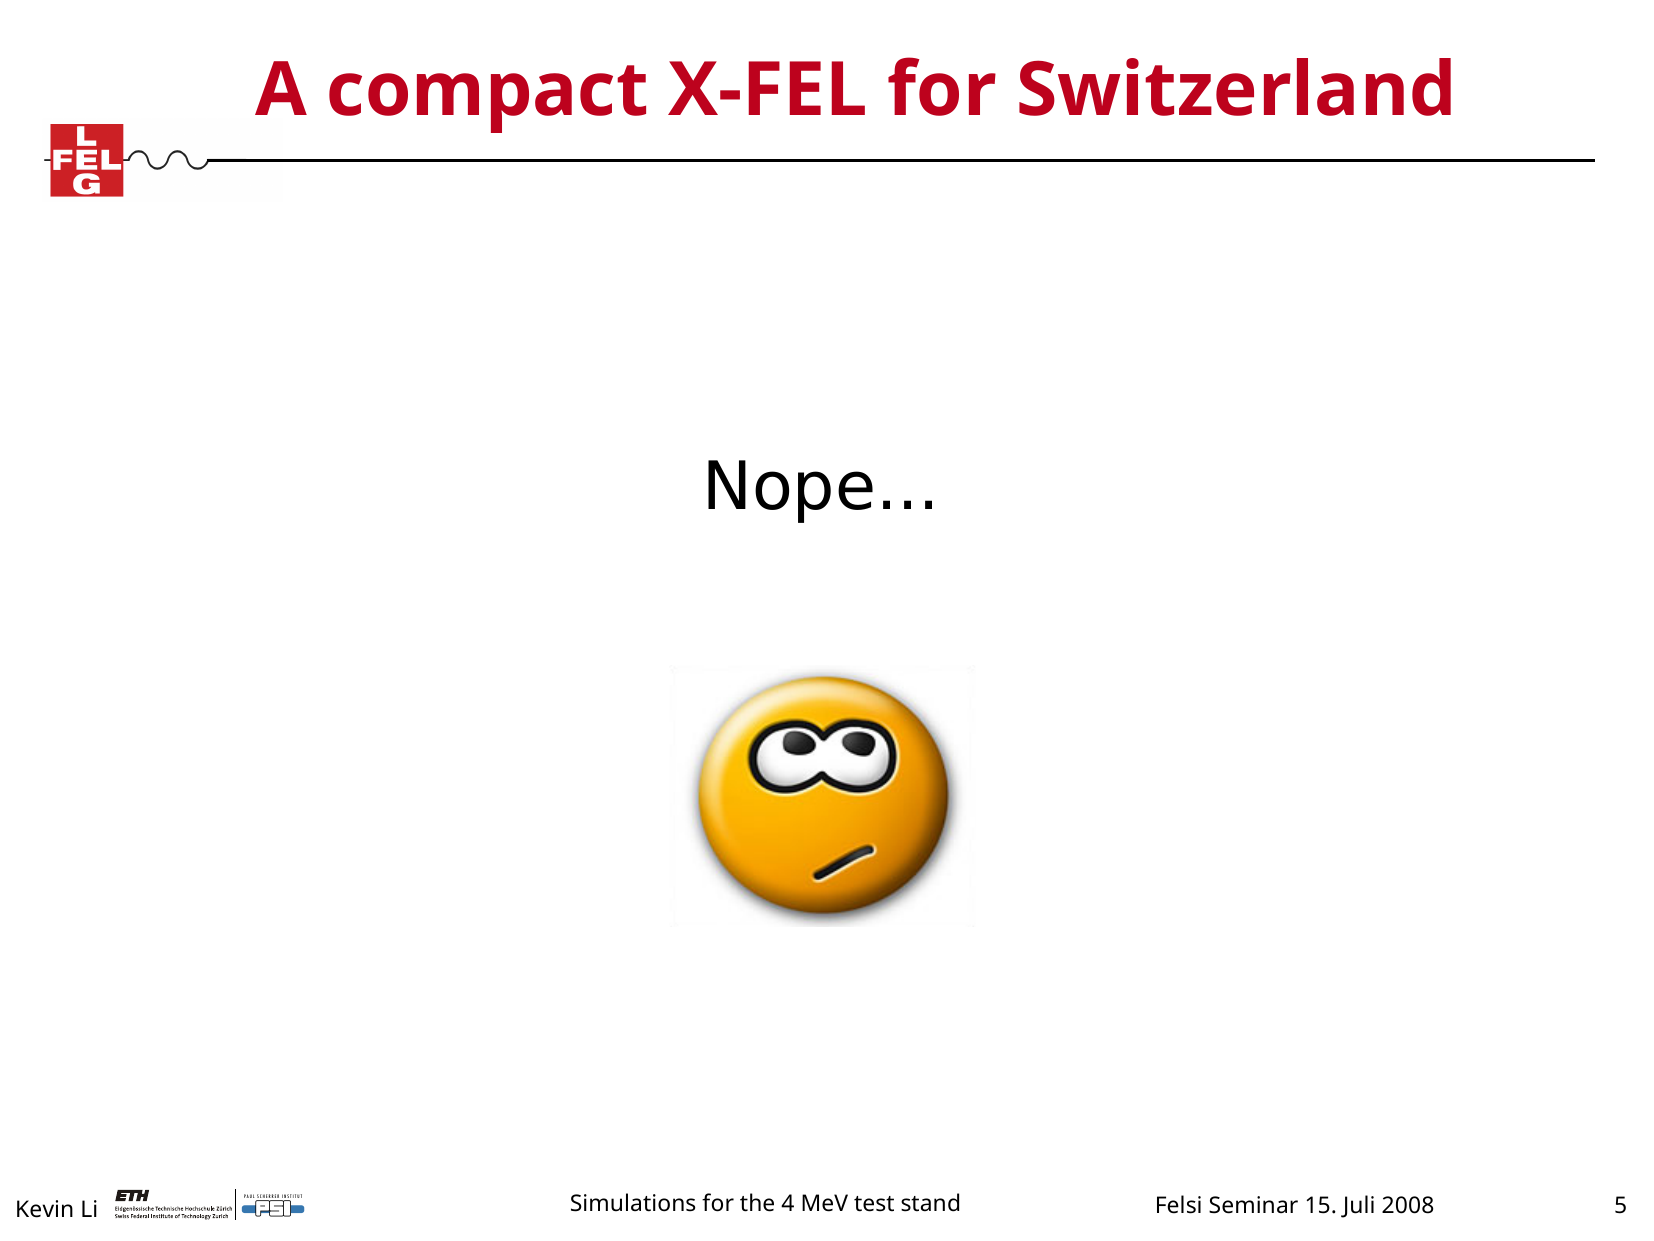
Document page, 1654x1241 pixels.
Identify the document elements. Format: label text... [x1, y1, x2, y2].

picture [669, 665, 976, 927]
picture [238, 1189, 308, 1220]
title A compact X-FEL for Switzerland [130, 17, 1583, 156]
subtitle Nope... [94, 201, 1548, 927]
picture [42, 118, 283, 202]
